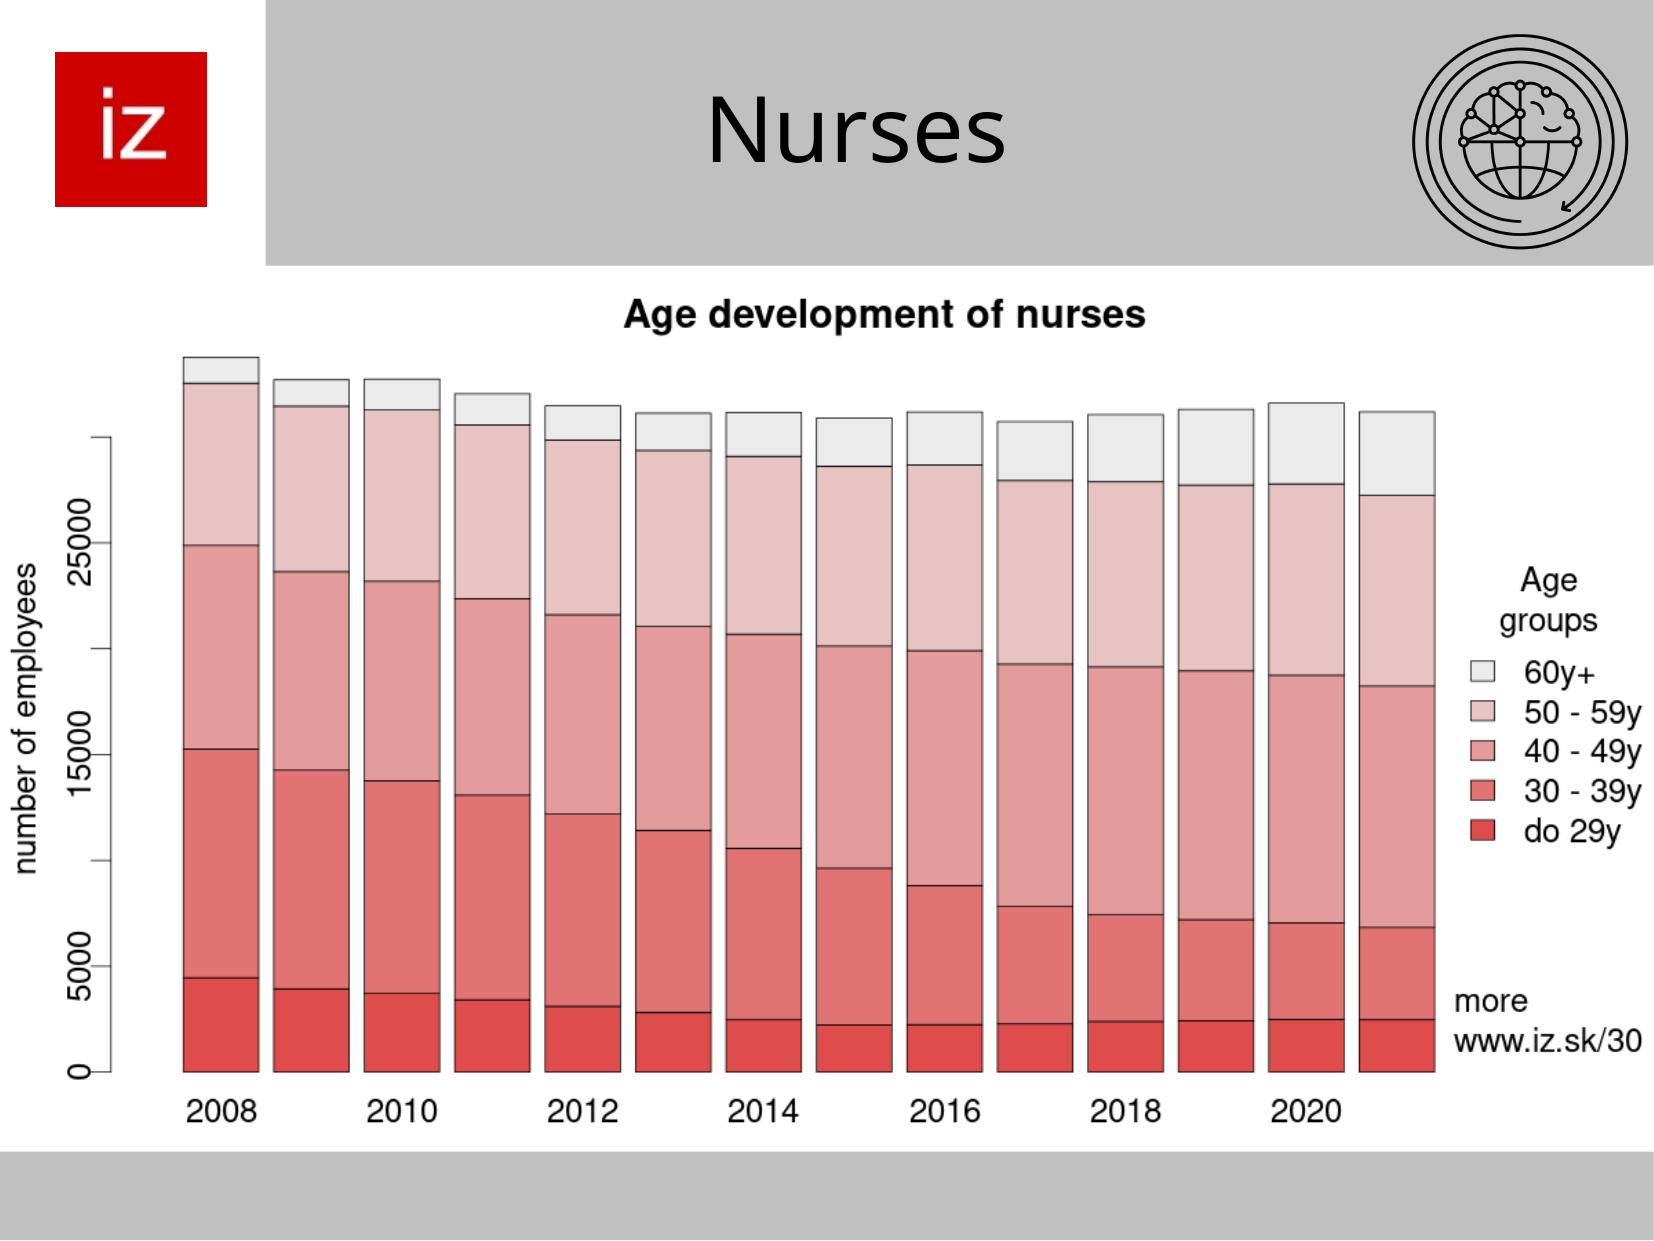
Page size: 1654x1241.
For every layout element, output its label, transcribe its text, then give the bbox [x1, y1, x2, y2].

picture [55, 52, 207, 207]
picture [4, 0, 1654, 1139]
title Nurses [354, 29, 1359, 236]
